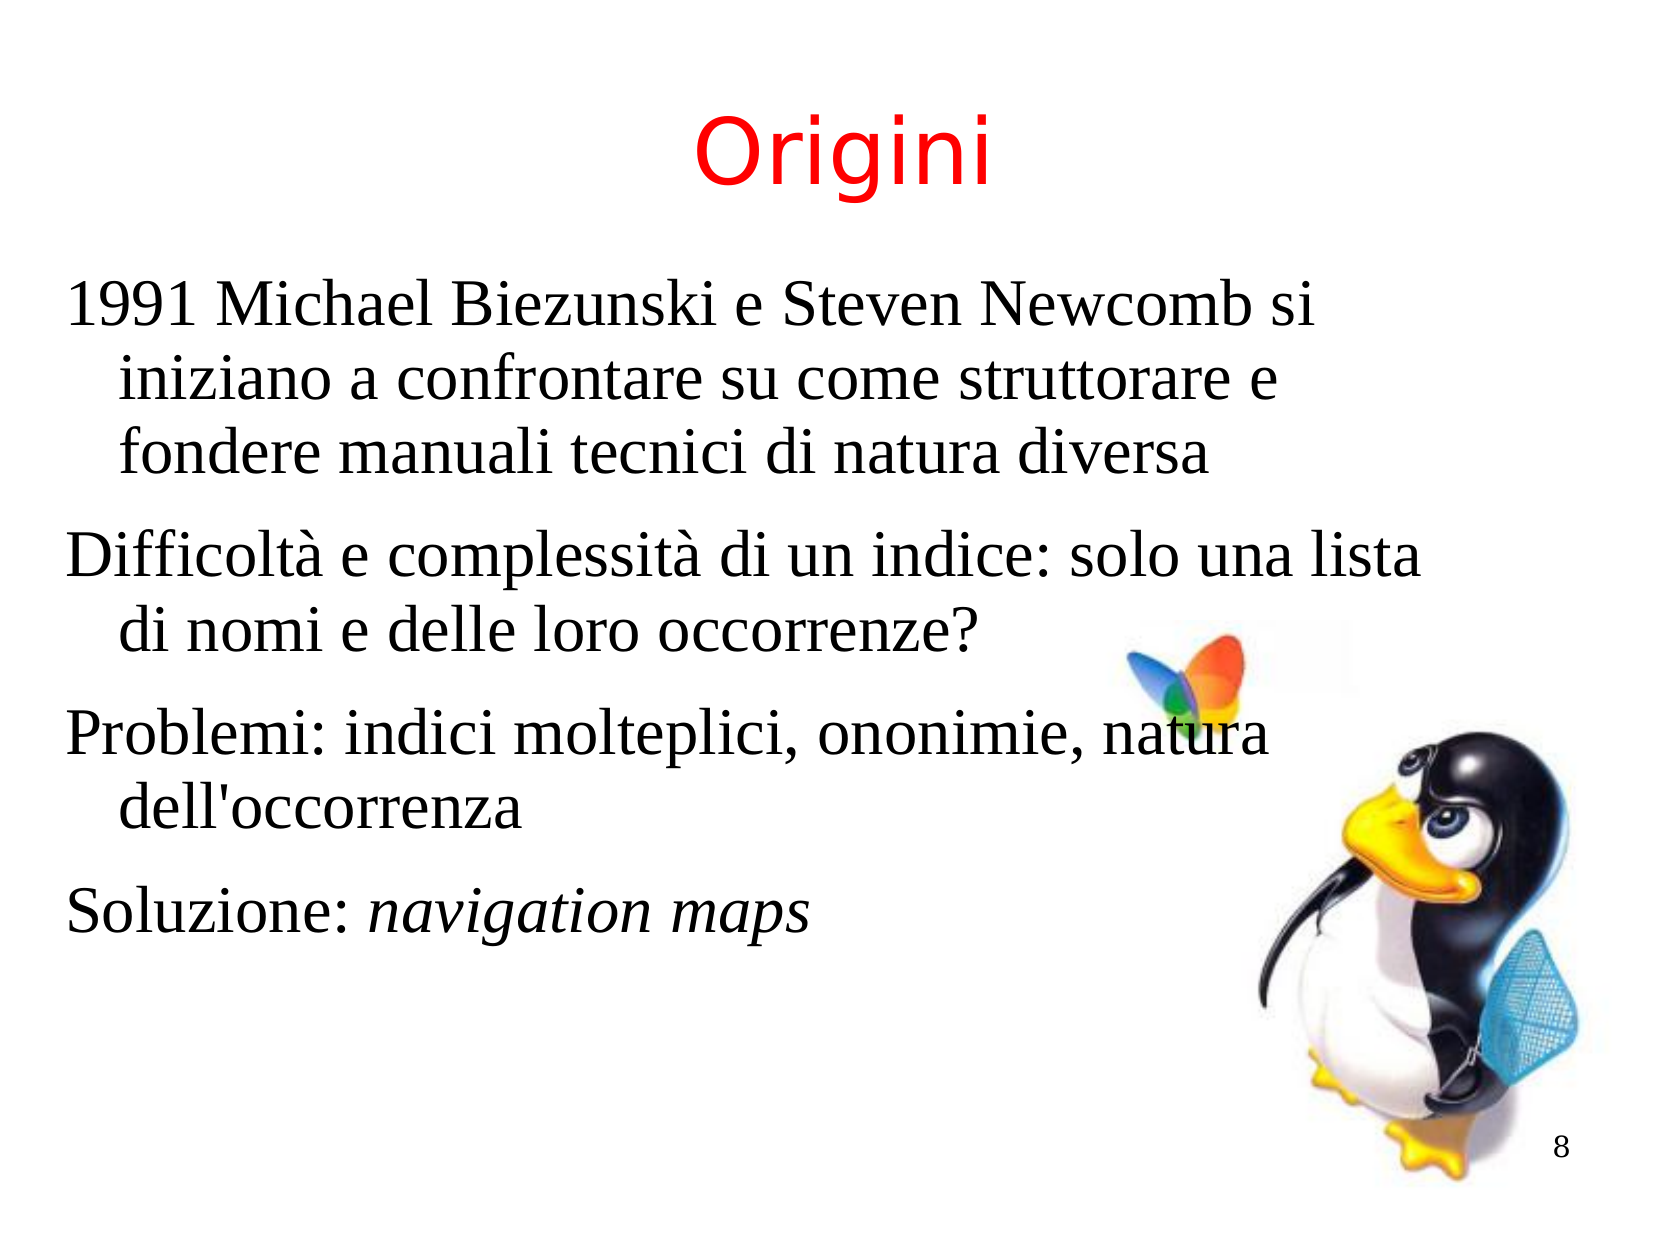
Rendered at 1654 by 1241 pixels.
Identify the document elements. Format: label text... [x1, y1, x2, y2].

picture [708, 620, 1647, 1204]
list 1991 Michael Biezunski e Steven Newcomb si iniziano a confrontare su come struttorare e fondere manuali tecnici di natura diversa Difficoltà e complessità di un indice: solo una lista di nomi e delle loro occorrenze? Problemi: indici molteplici, ononimie, natura dell'occorrenza Soluzione: navigation maps [47, 265, 1436, 947]
title Origini [82, 49, 1571, 257]
